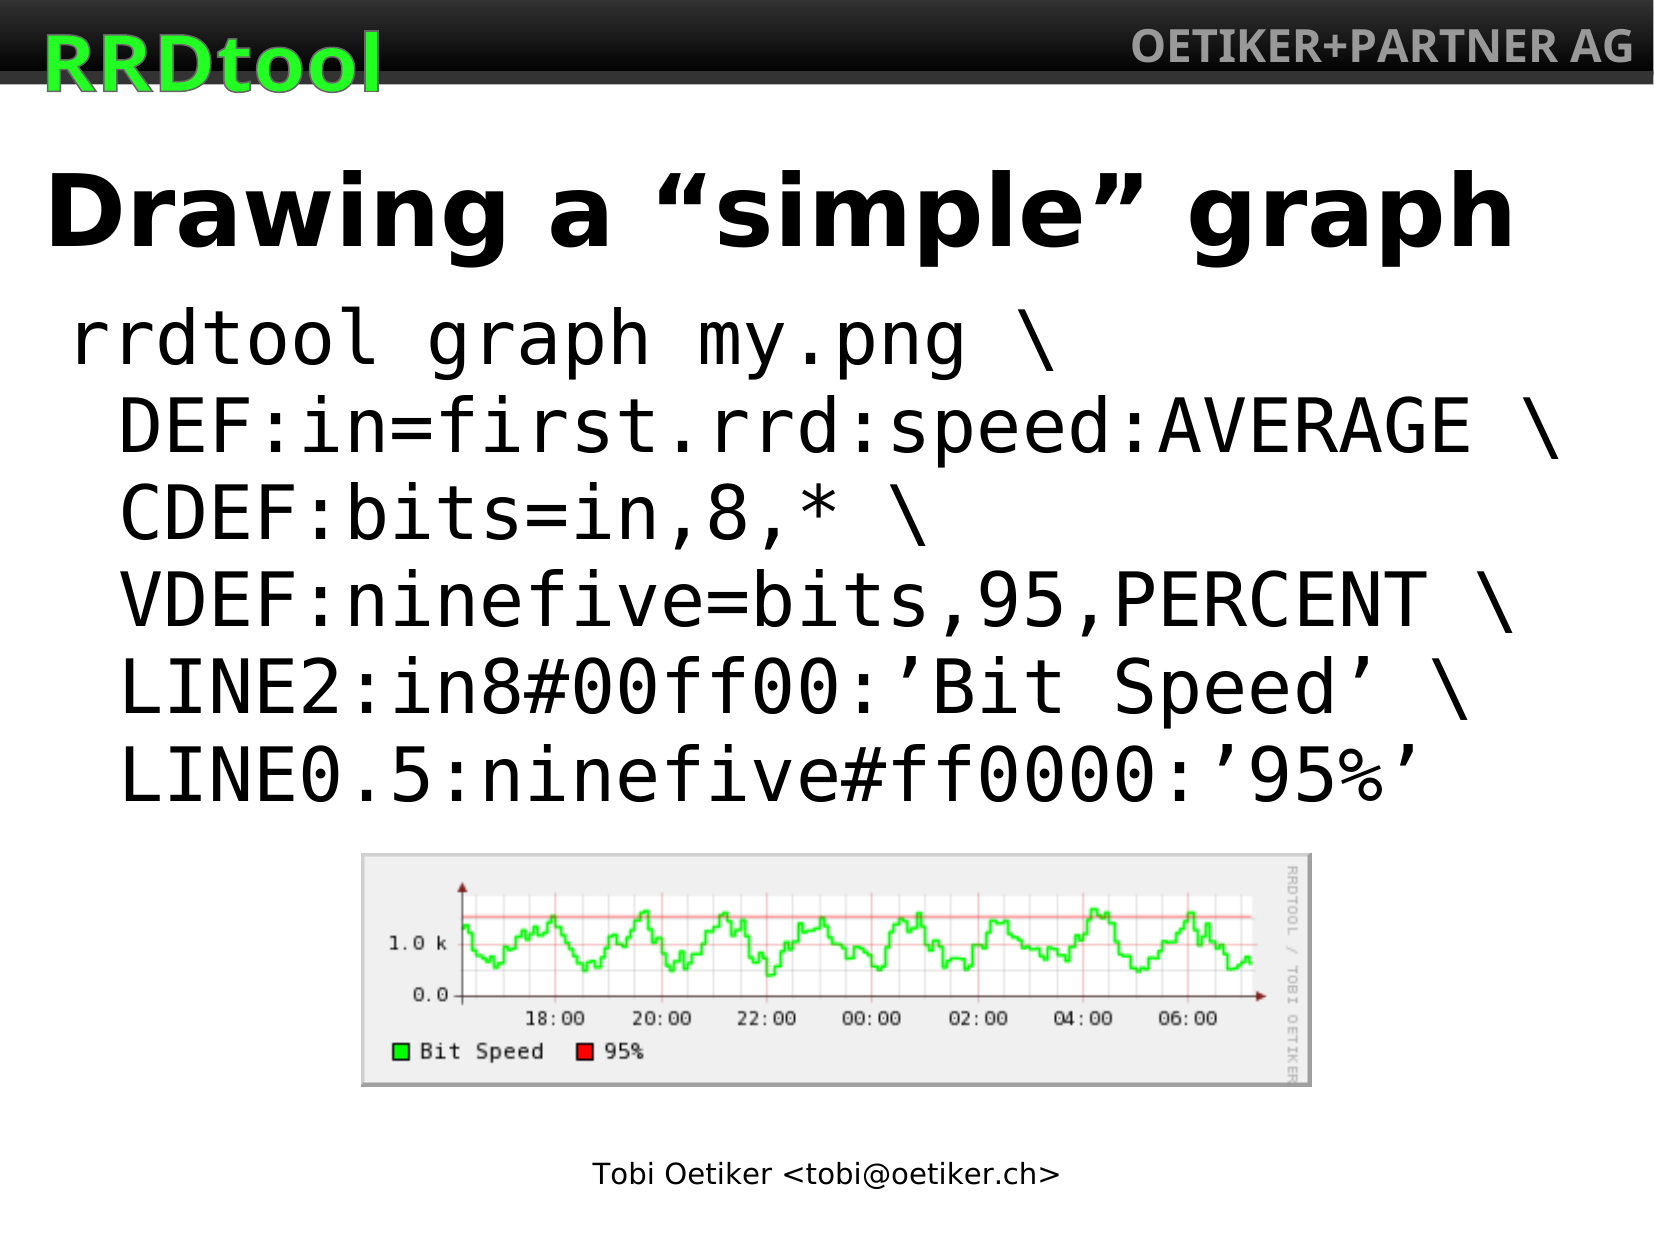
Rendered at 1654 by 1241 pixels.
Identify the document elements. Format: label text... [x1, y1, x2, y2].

picture [361, 853, 1312, 1087]
text_box rrdtool graph my.png \ DEF:in=first.rrd:speed:AVERAGE \ CDEF:bits=in,8,* \ VDEF:ninefive=bits,95,PERCENT \ LINE2:in8#00ff00:’Bit Speed’ \ LINE0.5:ninefive#ff0000:’95%’ [47, 295, 1596, 820]
title Drawing a “simple” graph [43, 137, 1582, 287]
